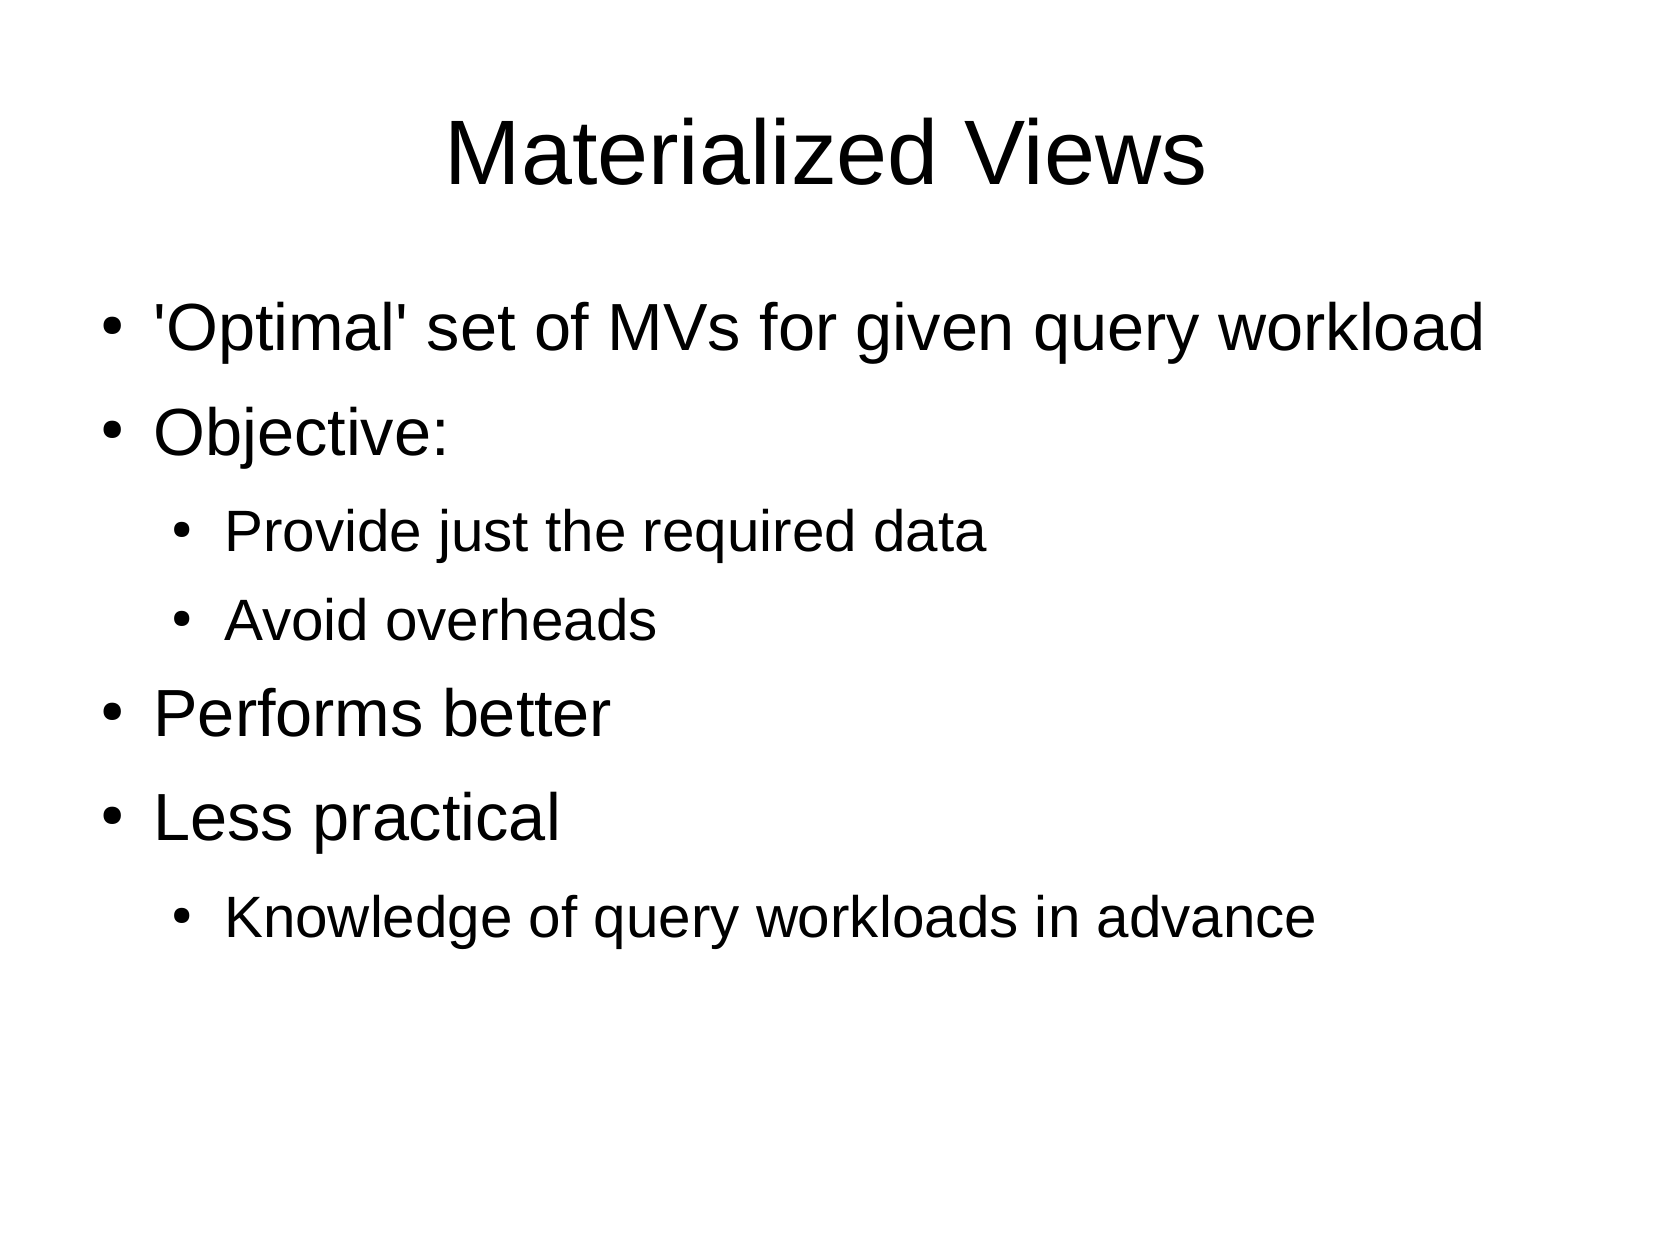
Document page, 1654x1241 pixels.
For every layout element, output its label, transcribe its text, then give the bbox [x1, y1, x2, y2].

title Materialized Views [82, 56, 1571, 250]
list 'Optimal' set of MVs for given query workload Objective: Provide just the required data Avoid overheads Performs better Less practical Knowledge of query workloads in advance [82, 290, 1571, 1109]
